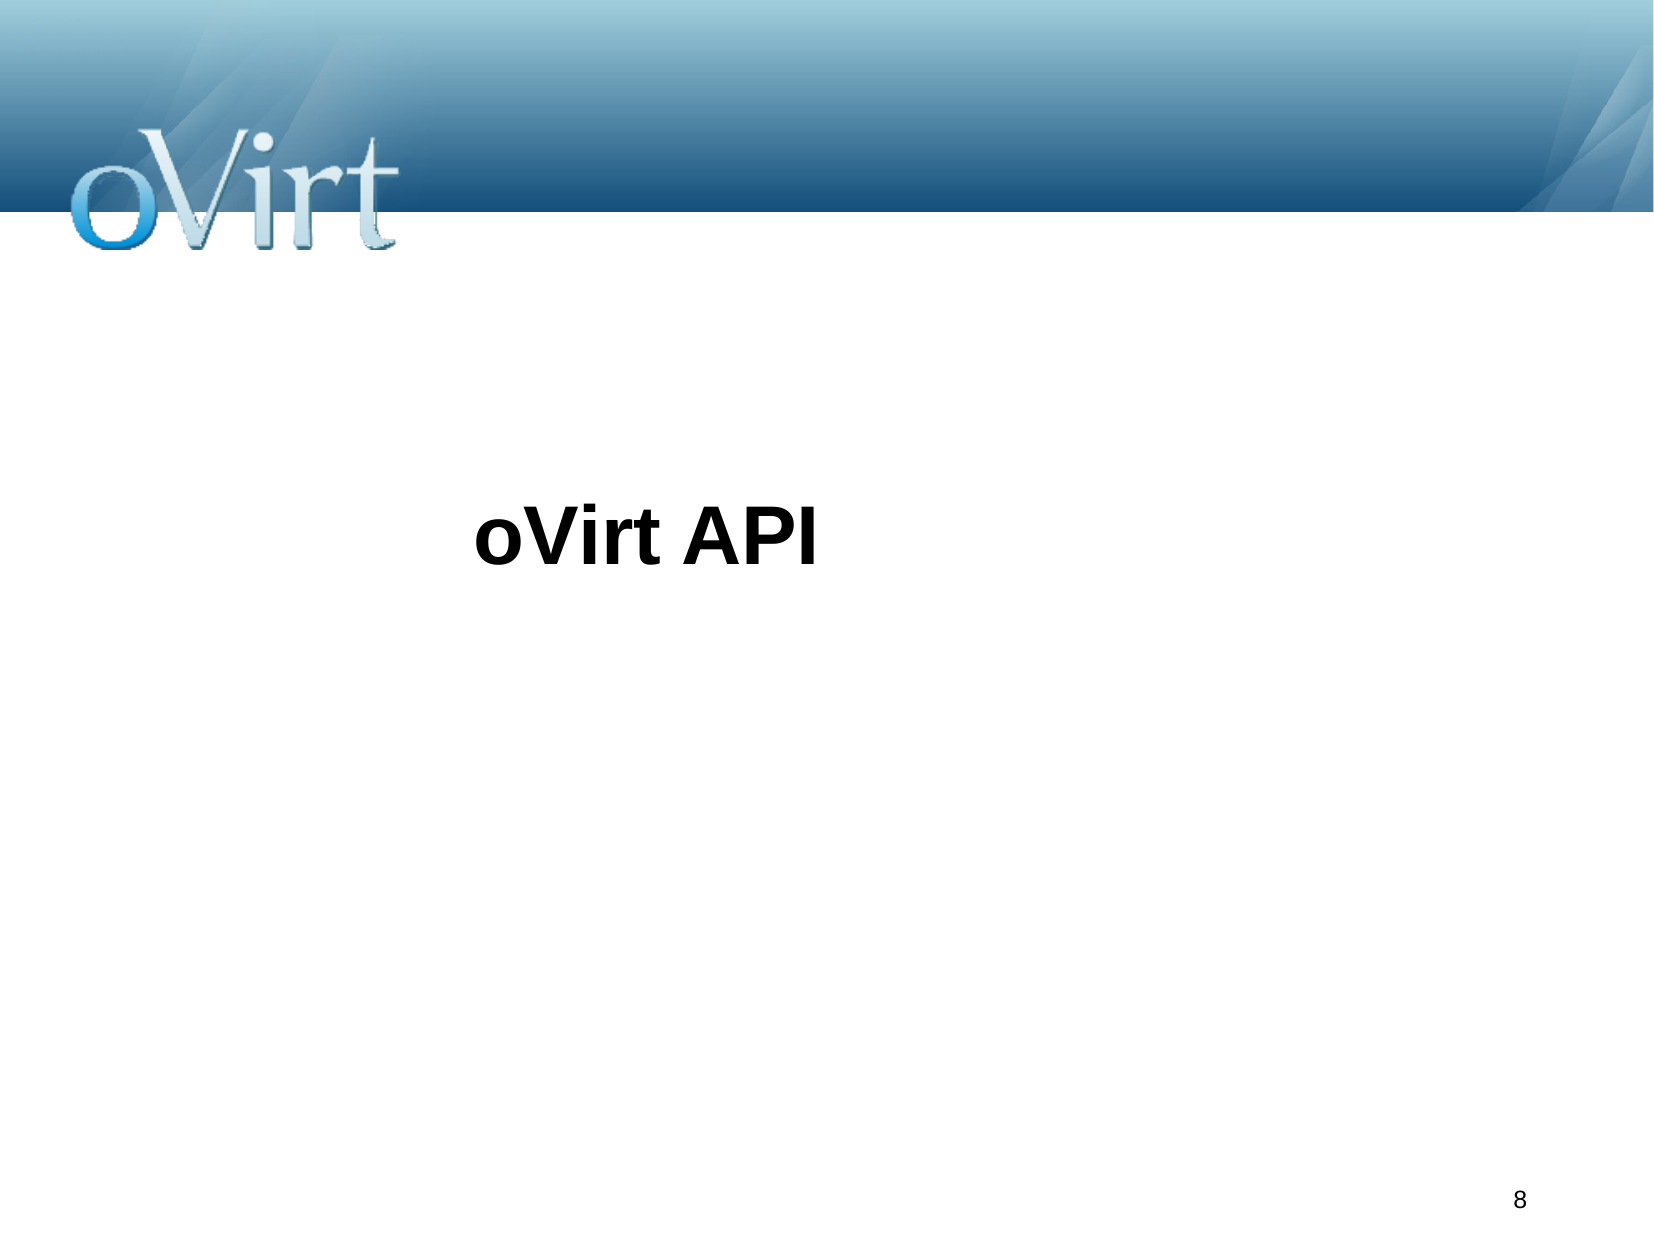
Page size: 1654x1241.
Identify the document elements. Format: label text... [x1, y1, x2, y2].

title oVirt API [473, 432, 1654, 640]
picture [0, 0, 1654, 250]
